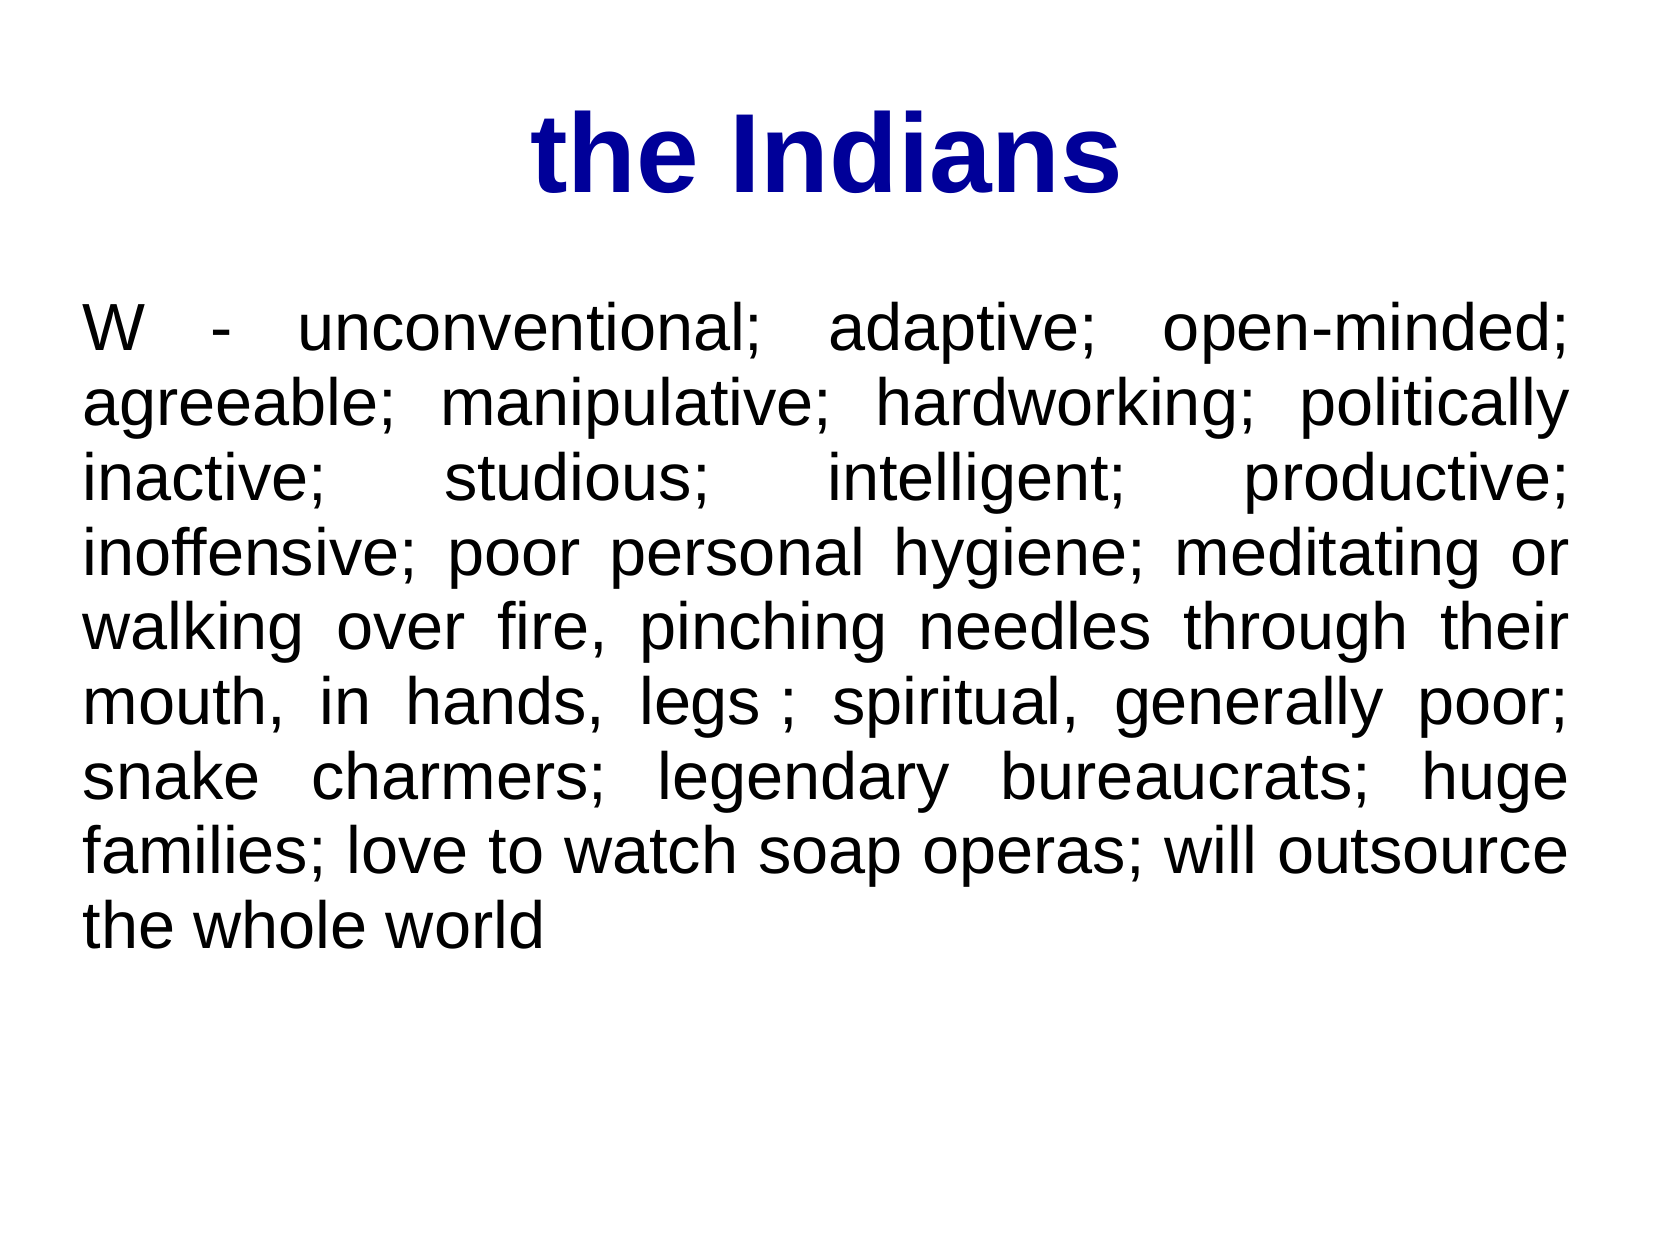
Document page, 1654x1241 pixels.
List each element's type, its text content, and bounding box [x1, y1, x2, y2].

list W - unconventional; adaptive; open-minded; agreeable; manipulative; hardworking; politically inactive; studious; intelligent; productive; inoffensive; poor personal hygiene; meditating or walking over fire, pinching needles through their mouth, in hands, legs ; spiritual, generally poor; snake charmers; legendary bureaucrats; huge families; love to watch soap operas; will outsource the whole world [82, 290, 1571, 1109]
title the Indians [82, 49, 1571, 257]
